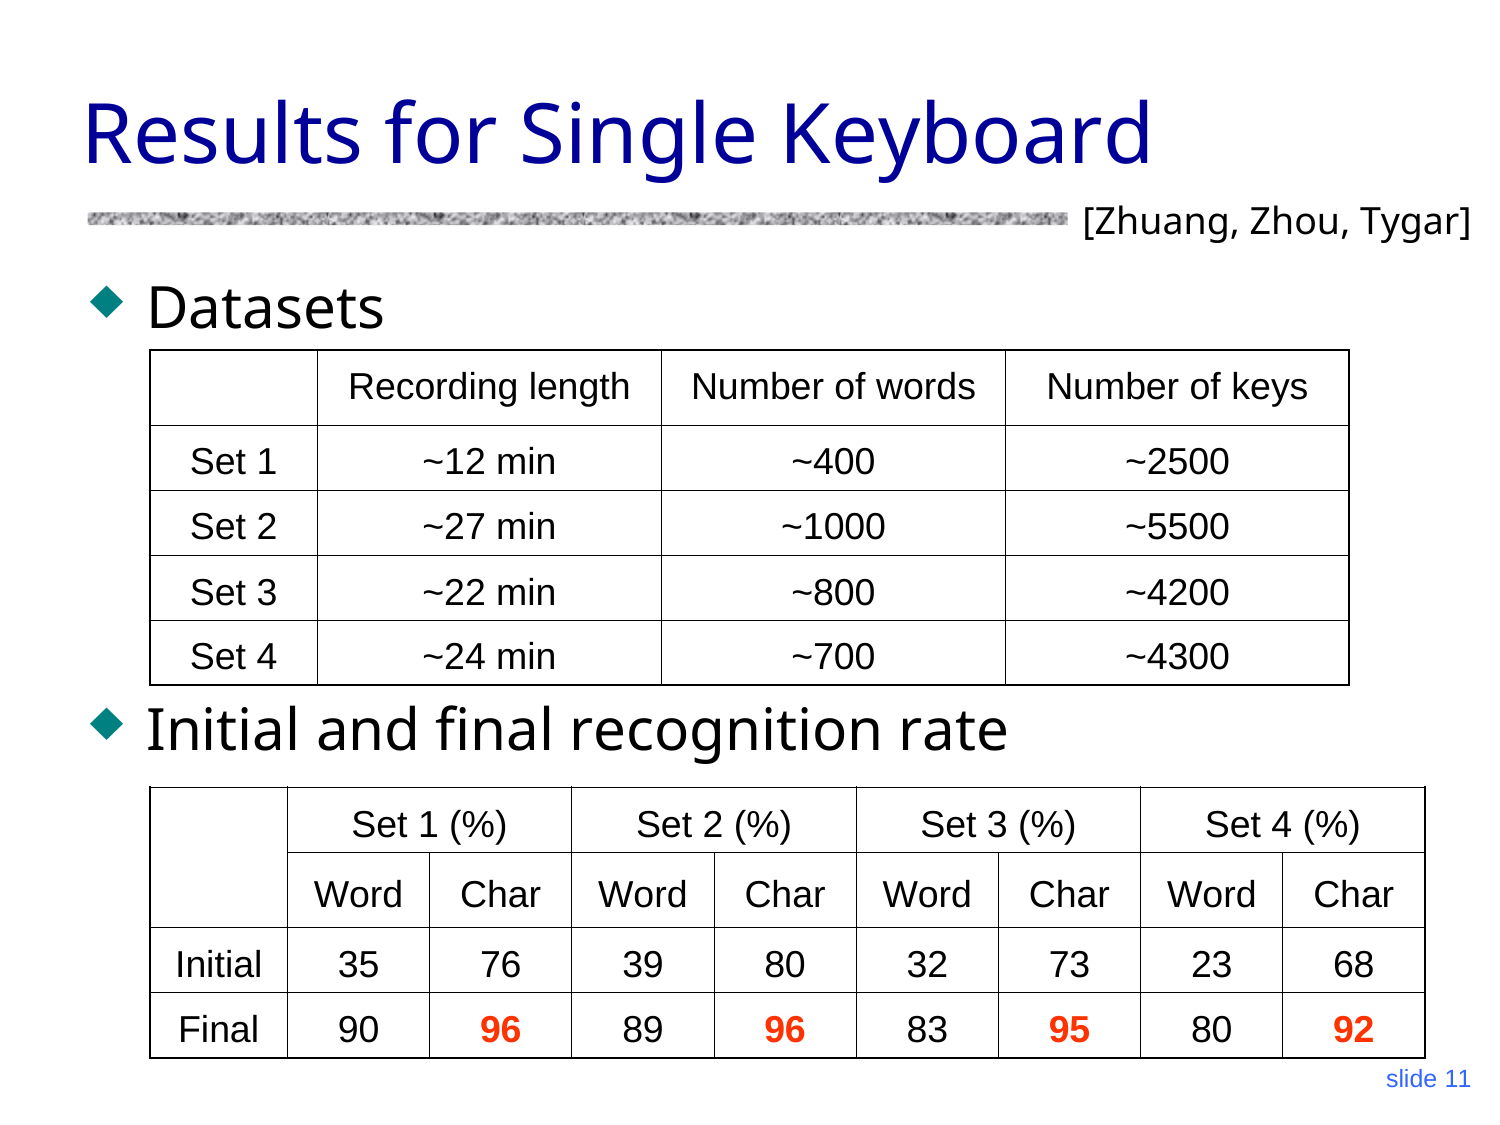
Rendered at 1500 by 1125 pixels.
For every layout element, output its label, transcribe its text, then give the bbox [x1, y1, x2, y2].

table_cell 80 [715, 928, 856, 992]
table_cell Word [857, 853, 998, 927]
text_box [Zhuang, Zhou, Tygar] [1067, 189, 1487, 250]
table_cell 32 [857, 928, 998, 992]
table_cell 96 [715, 993, 856, 1057]
table_cell Char [430, 853, 571, 927]
table_cell 80 [1141, 993, 1282, 1057]
table_cell ~5500 [1175, 491, 1348, 555]
picture [87, 212, 1067, 226]
table_cell Word [572, 853, 714, 927]
title Results for Single Keyboard [66, 37, 1342, 188]
table_cell Initial [151, 928, 287, 992]
table_cell 35 [288, 928, 429, 992]
table_cell ~4200 [1175, 556, 1348, 620]
table_cell Char [715, 853, 856, 927]
table_cell 83 [857, 993, 998, 1057]
table_header [151, 792, 287, 927]
table_cell 90 [288, 993, 429, 1057]
table_cell 96 [430, 993, 571, 1057]
list Datasets Initial and final recognition rate [74, 262, 1175, 792]
text_box slide <number> [1174, 1025, 1488, 1101]
table_header Set 1 (%) [288, 792, 571, 852]
table_header Set 4 (%) [1141, 788, 1424, 852]
table_cell Word [288, 853, 429, 927]
table_header Set 3 (%) [857, 792, 1140, 852]
table_cell 95 [999, 993, 1140, 1057]
table_cell Final [151, 993, 287, 1057]
table_cell Char [1283, 853, 1424, 927]
table_cell ~4300 [1175, 621, 1348, 684]
table_cell Word [1141, 853, 1282, 927]
table_header Number of keys [1175, 351, 1348, 425]
table_cell 39 [572, 928, 714, 992]
table_cell 23 [1141, 928, 1282, 992]
table_cell ~2500 [1175, 426, 1348, 490]
table_cell Char [999, 853, 1140, 927]
table_cell 89 [572, 993, 714, 1057]
table_cell 92 [1283, 993, 1424, 1057]
table_cell 73 [999, 928, 1140, 992]
table_header Set 2 (%) [572, 792, 856, 852]
table_cell 68 [1283, 928, 1424, 992]
table_cell 76 [430, 928, 571, 992]
